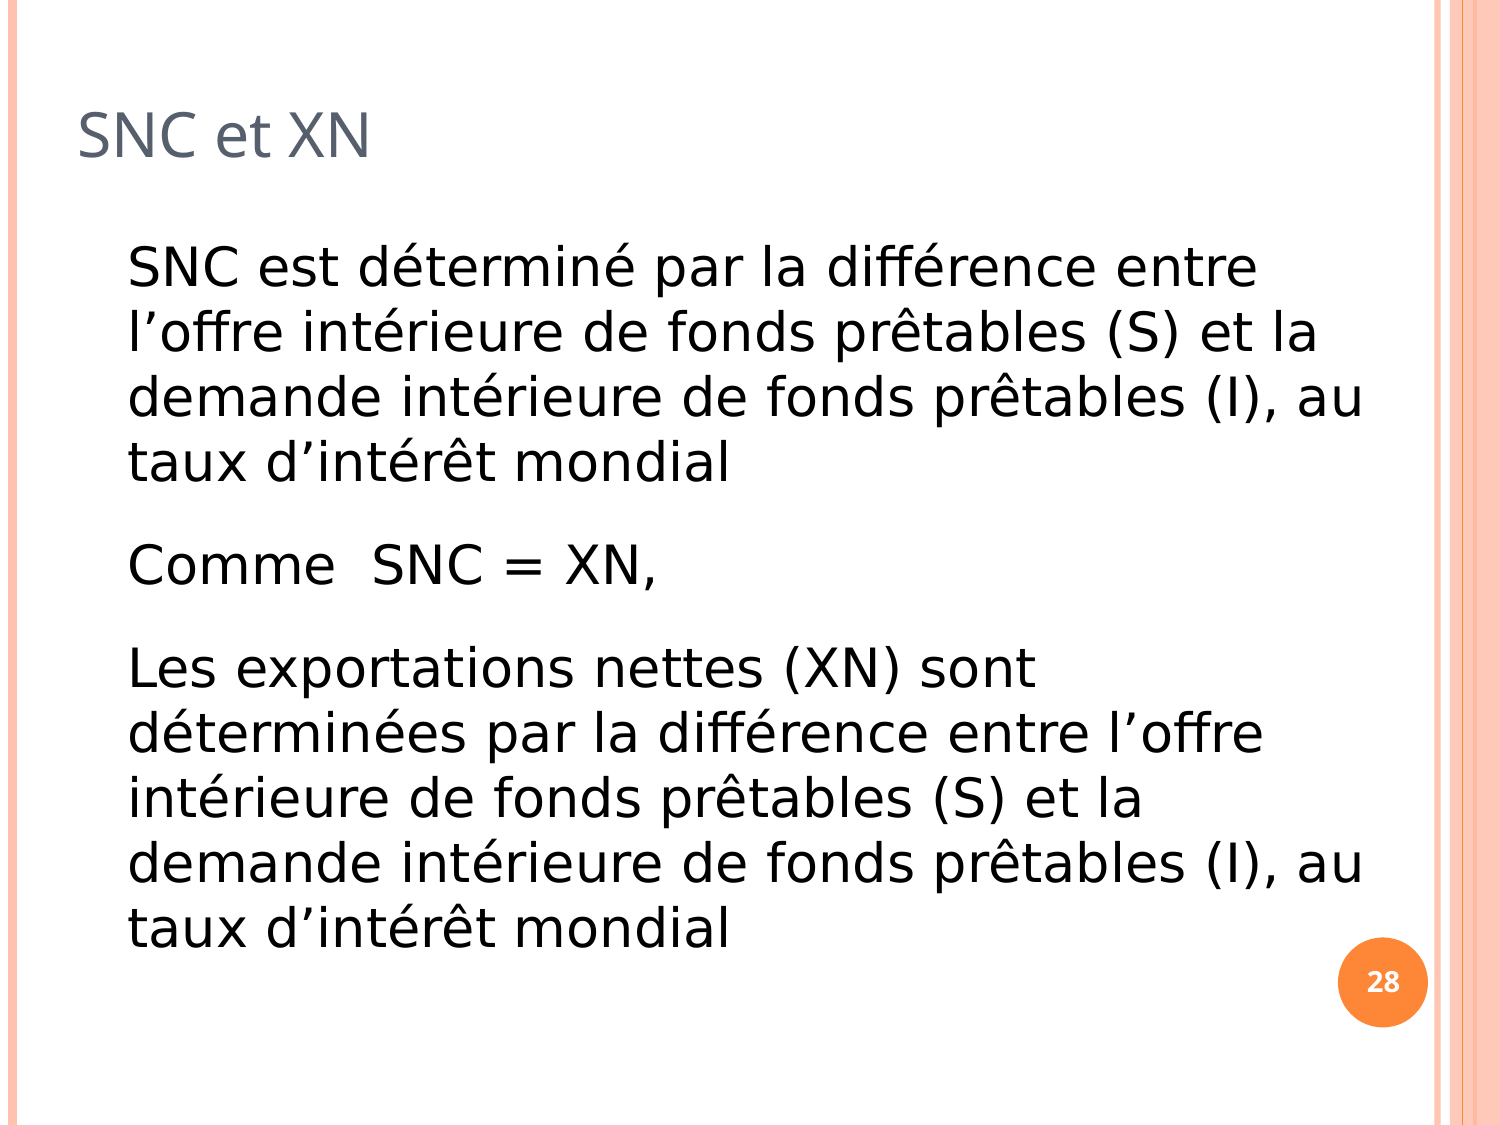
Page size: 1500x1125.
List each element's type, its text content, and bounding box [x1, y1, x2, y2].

slide_number <numéro> [1333, 940, 1434, 1027]
list SNC est déterminé par la différence entre l’offre intérieure de fonds prêtables (S) et la demande intérieure de fonds prêtables (I), au taux d’intérêt mondial Comme SNC = XN, Les exportations nettes (XN) sont déterminées par la différence entre l’offre intérieure de fonds prêtables (S) et la demande intérieure de fonds prêtables (I), au taux d’intérêt mondial [112, 224, 1388, 1000]
title SNC et XN [62, 37, 1450, 178]
